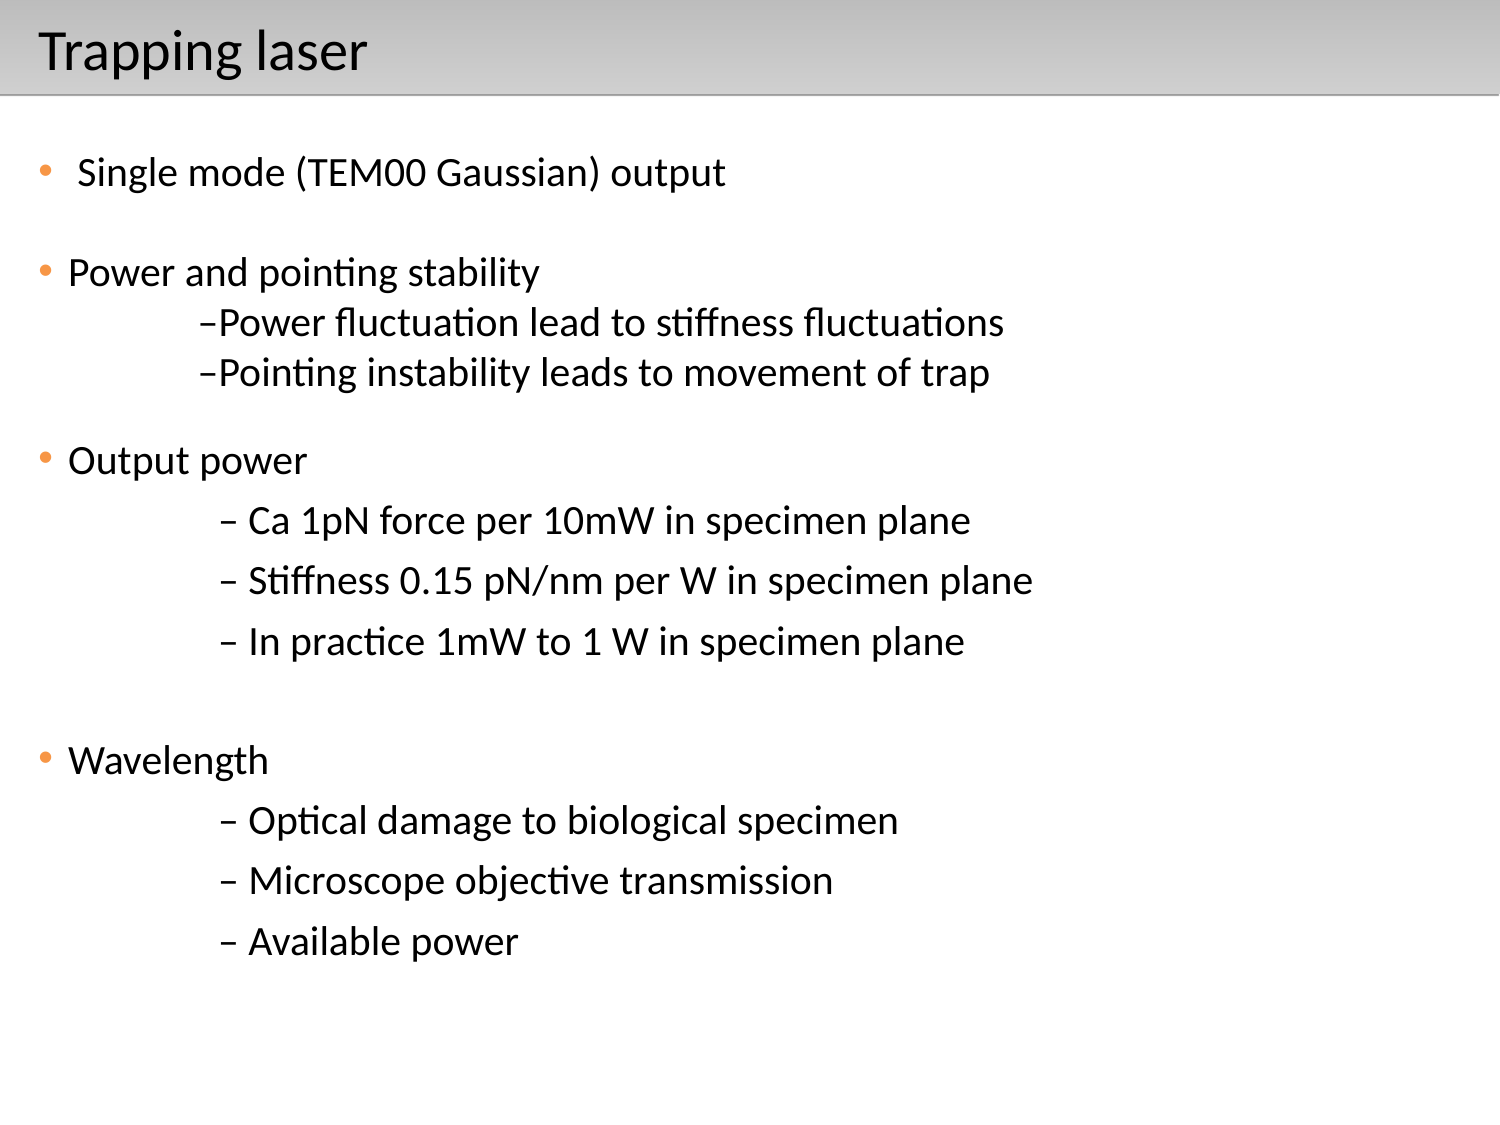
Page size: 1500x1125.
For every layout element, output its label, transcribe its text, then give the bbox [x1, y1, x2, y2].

text_box Output power – Ca 1pN force per 10mW in specimen plane – Stiffness 0.15 pN/nm per W in specimen plane – In practice 1mW to 1 W in specimen plane [0, 425, 1500, 663]
text_box Power and pointing stability –Power fluctuation lead to stiffness fluctuations –Pointing instability leads to movement of trap [0, 237, 1500, 413]
title Trapping laser [23, 0, 1477, 94]
text_box Wavelength – Optical damage to biological specimen – Microscope objective transmission – Available power [0, 725, 1500, 913]
text_box Single mode (TEM00 Gaussian) output [0, 137, 1500, 213]
